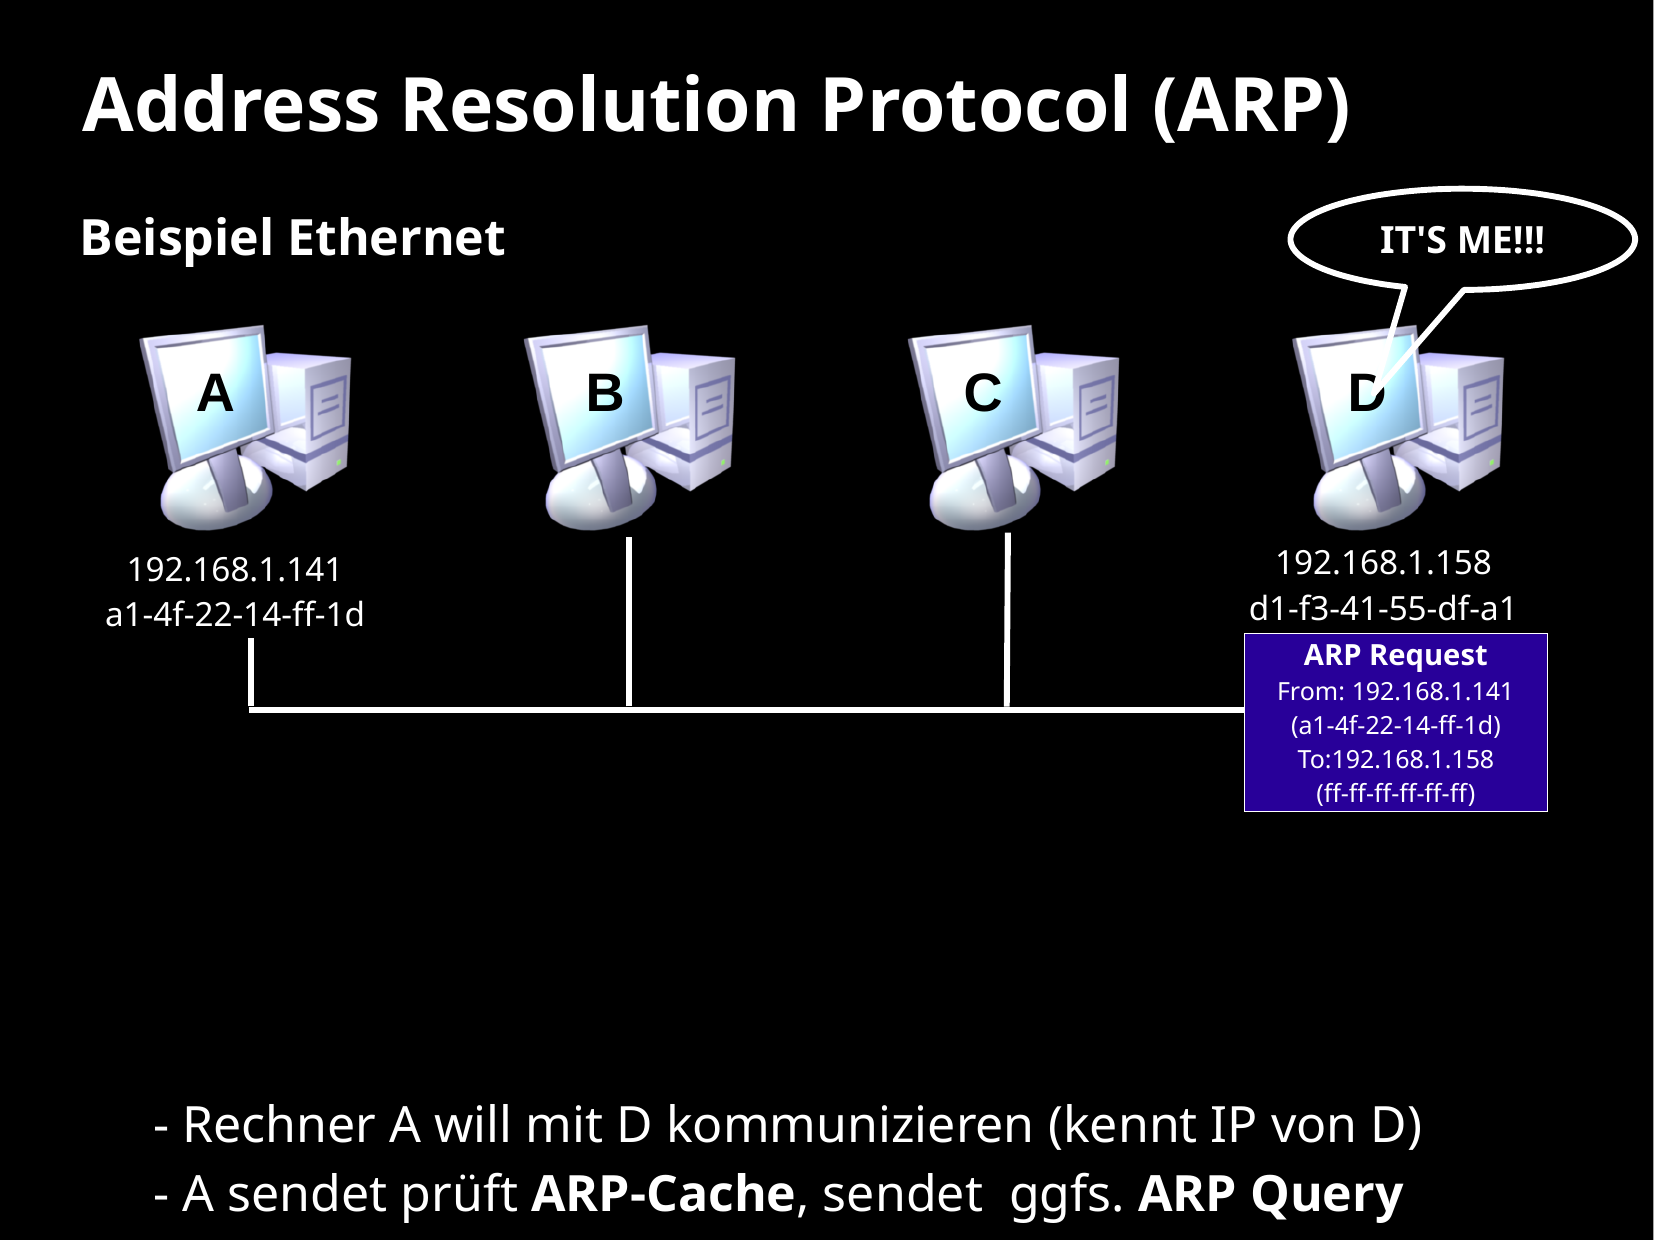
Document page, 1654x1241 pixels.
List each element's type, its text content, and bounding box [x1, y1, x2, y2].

text_box A [175, 348, 256, 438]
picture [1278, 308, 1517, 526]
picture [894, 308, 1132, 546]
text_box C [942, 349, 1024, 438]
title Address Resolution Protocol (ARP) [82, 56, 1571, 188]
text_box 192.168.1.158 d1-f3-41-55-df-a1 [1228, 526, 1578, 634]
text_box B [564, 348, 646, 438]
text_box ARP Request From: 192.168.1.141 (a1-4f-22-14-ff-1d) To:192.168.1.158 (ff-ff-ff-ff-ff-ff) [1244, 633, 1548, 812]
text_box IT'S ME!!! [1290, 188, 1636, 394]
picture [125, 308, 364, 532]
text_box Beispiel Ethernet - Rechner A will mit D kommunizieren (kennt IP von D) - A sendet prüft ARP-Cache, sendet ggfs. ARP Query - D erkennt seine IP-Adresse, sendet ARP Reply [59, 188, 1579, 1241]
text_box 192.168.1.141 a1-4f-22-14-ff-1d [84, 532, 425, 640]
picture [510, 308, 748, 546]
text_box D [1326, 349, 1408, 438]
